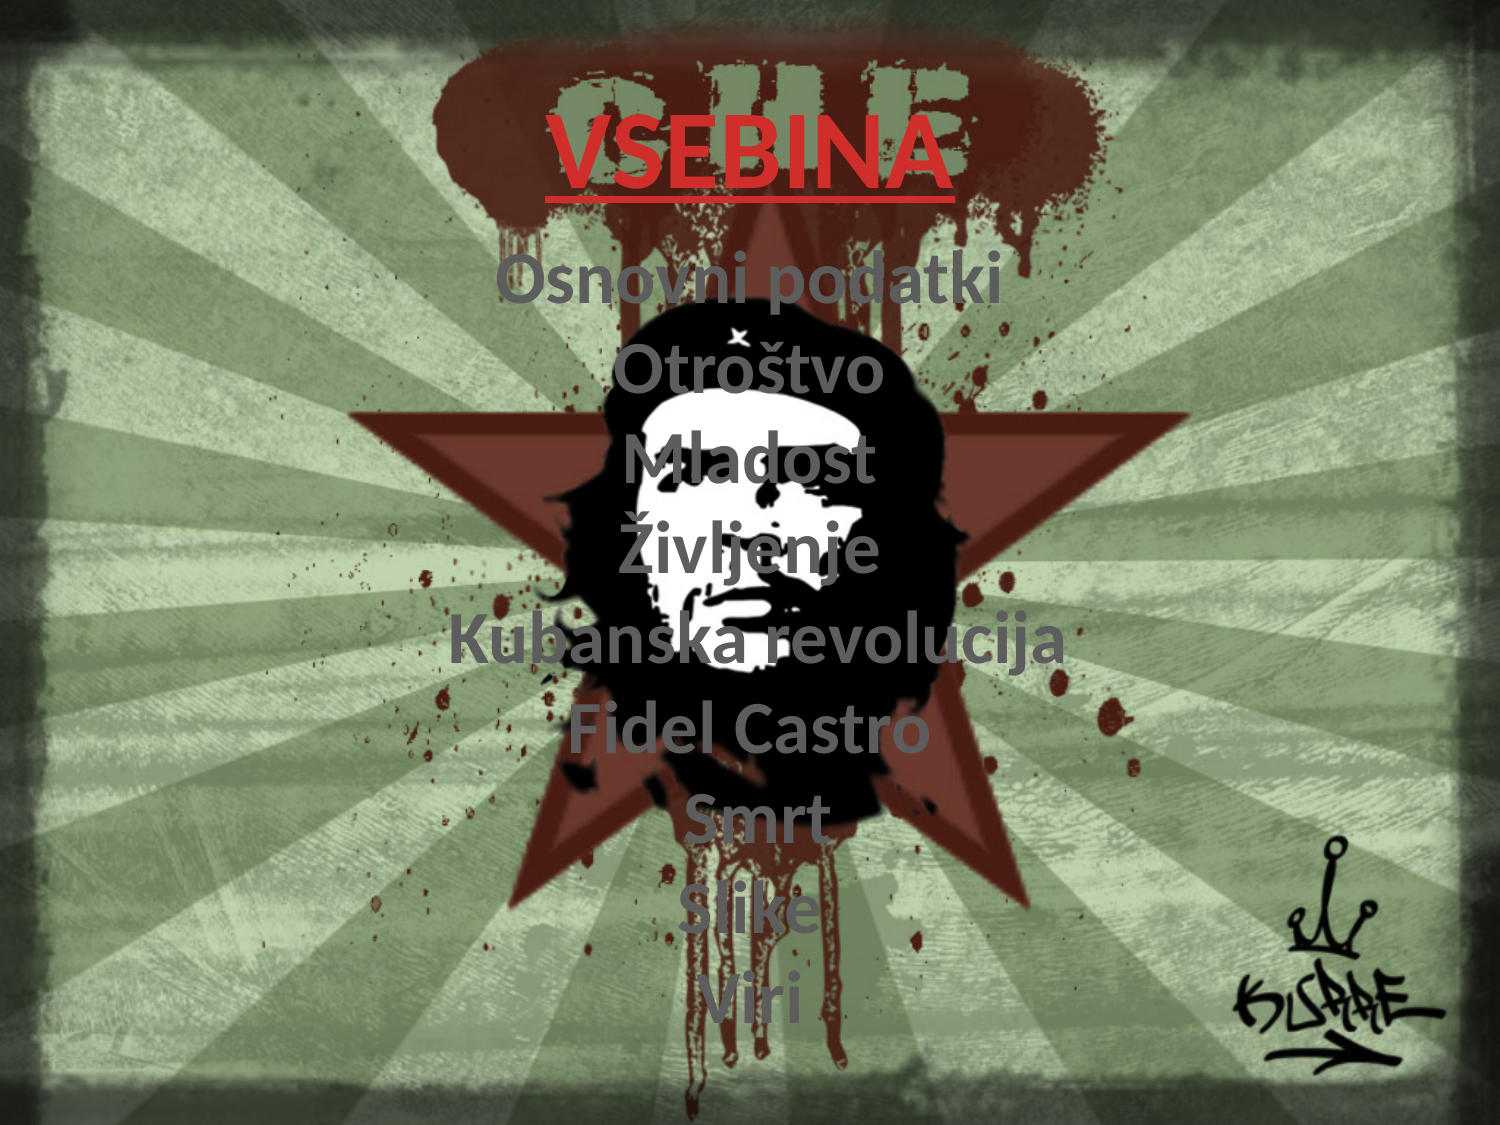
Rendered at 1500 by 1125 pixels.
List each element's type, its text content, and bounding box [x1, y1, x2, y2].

text_box Osnovni podatki Otroštvo Mladost Življenje Kubanska revolucija Fidel Castro Smrt Slike Viri [0, 220, 1500, 1125]
picture [0, 0, 1500, 220]
text_box VSEBINA [530, 68, 970, 219]
